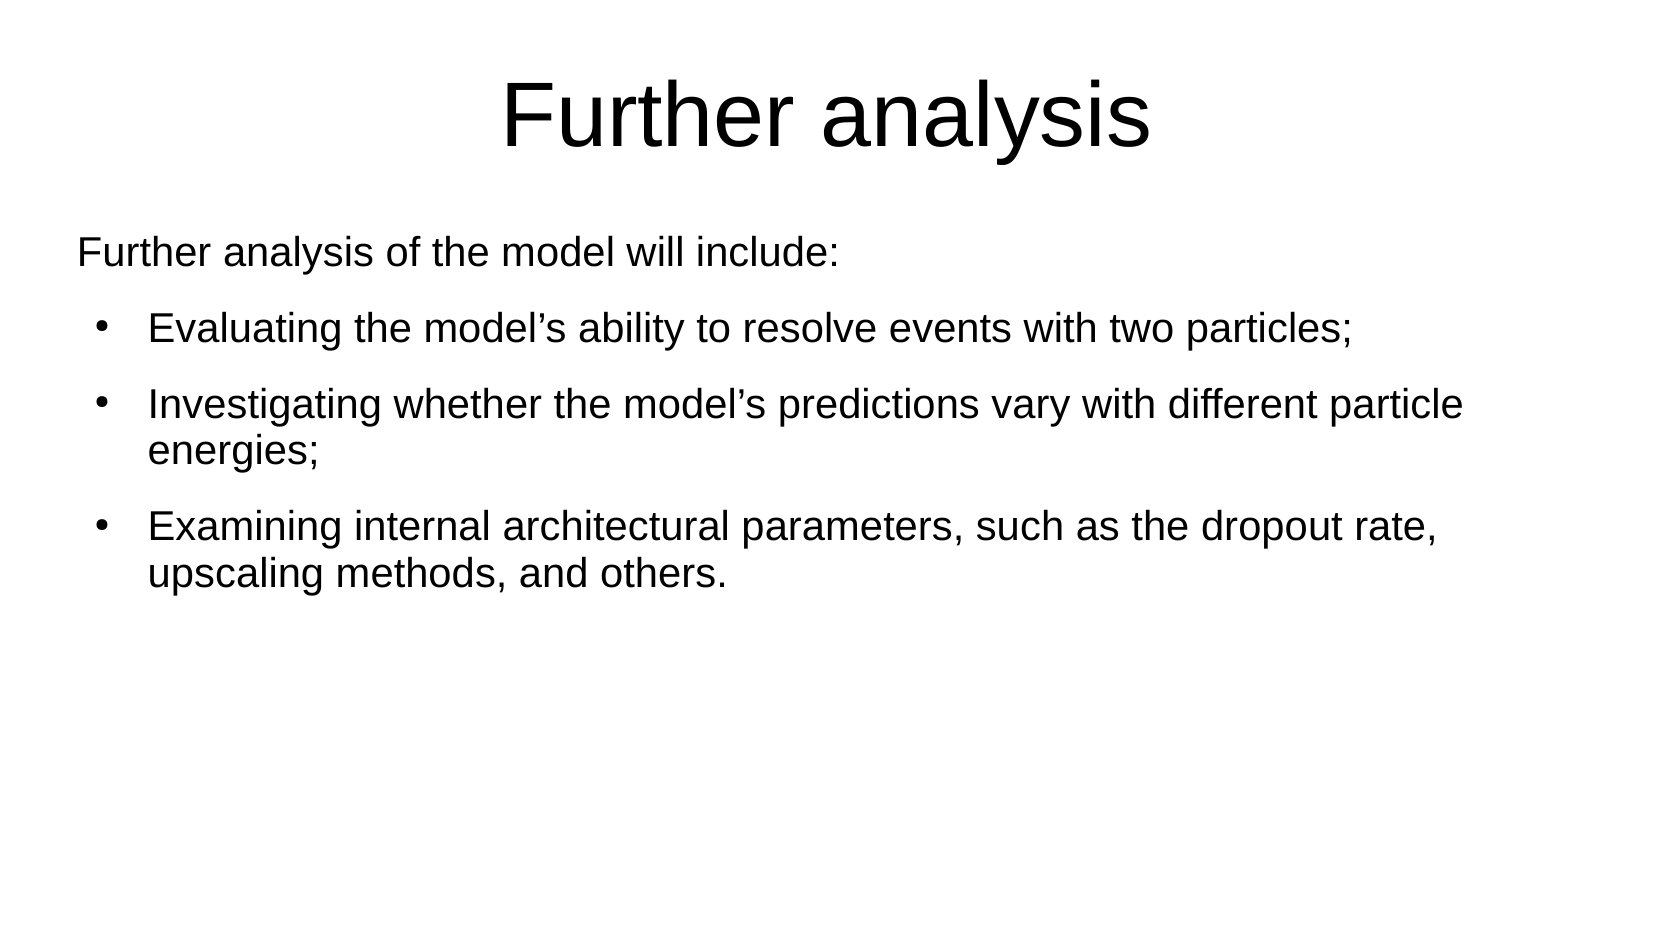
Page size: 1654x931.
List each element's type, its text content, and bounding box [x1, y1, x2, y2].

title Further analysis [82, 37, 1571, 193]
list Further analysis of the model will include: Evaluating the model’s ability to resolve events with two particles; Investigating whether the model’s predictions vary with different particle energies; Examining internal architectural parameters, such as the dropout rate, upscaling methods, and others. [76, 228, 1565, 768]
